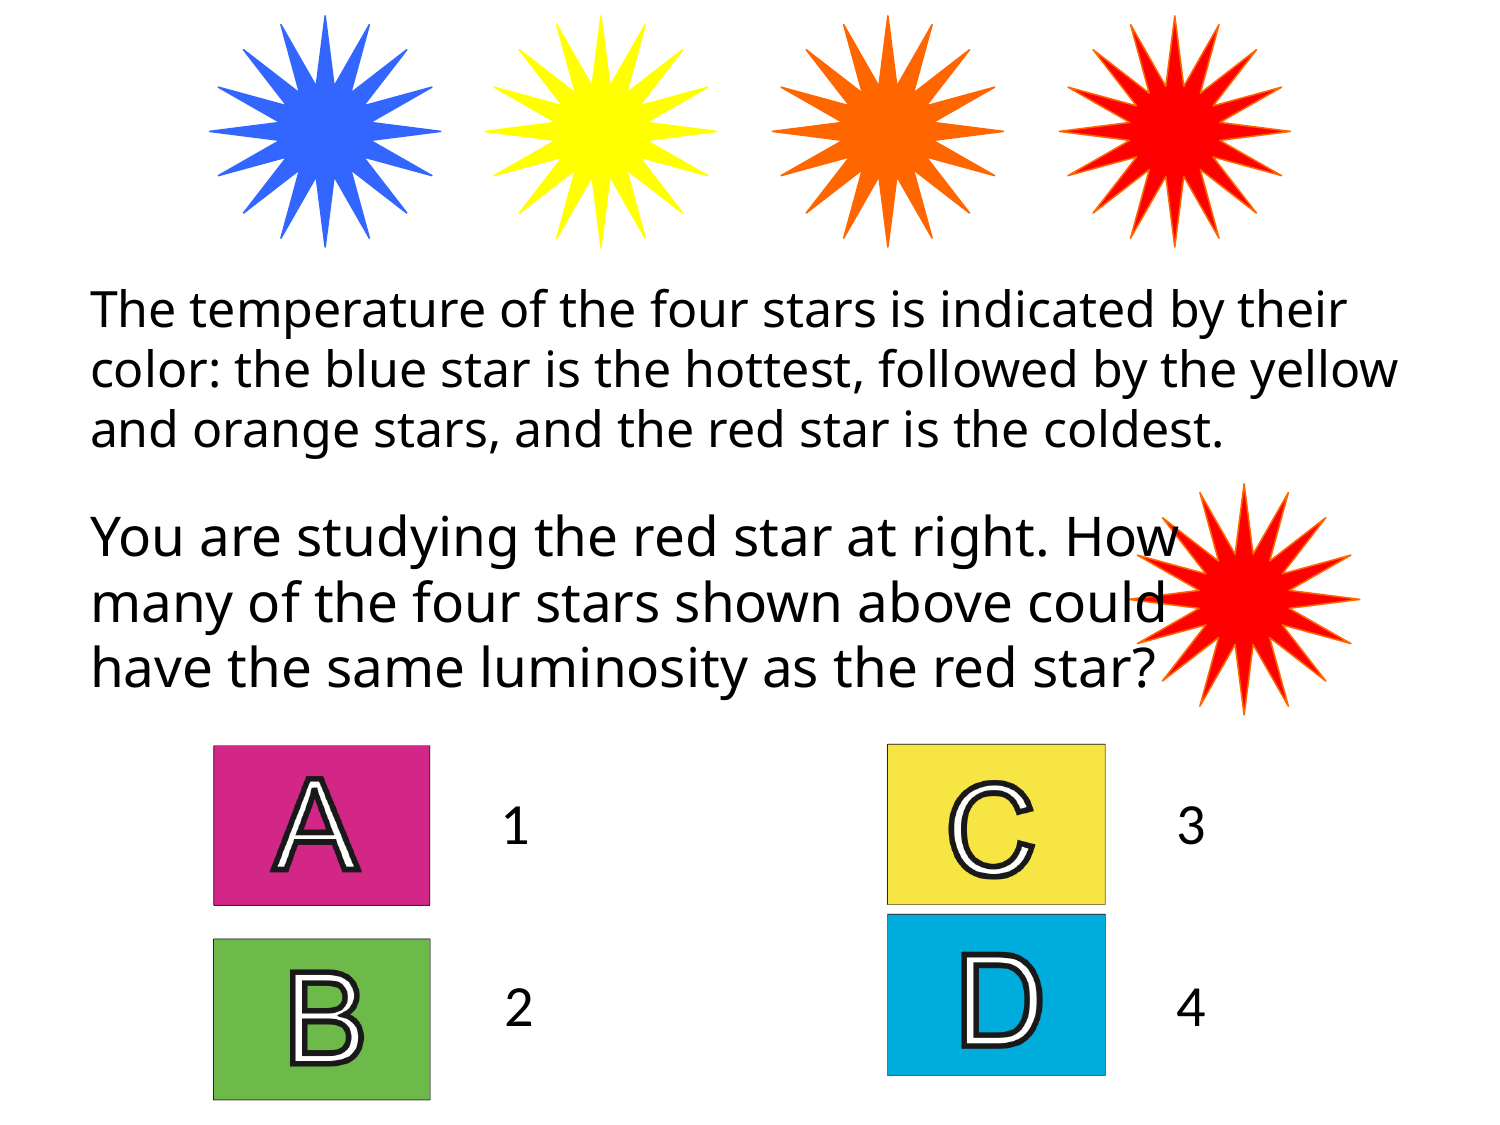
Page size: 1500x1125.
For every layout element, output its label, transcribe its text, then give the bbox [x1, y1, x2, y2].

text_box 3 [1161, 778, 1222, 864]
text_box [772, 15, 1004, 248]
picture [211, 742, 432, 908]
text_box [209, 15, 441, 248]
picture [886, 912, 1107, 1077]
text_box [1222, 483, 1360, 715]
text_box 4 [1161, 961, 1222, 1047]
text_box [1059, 15, 1291, 248]
picture [211, 936, 432, 1102]
text_box 1 [485, 778, 546, 864]
picture [885, 742, 1107, 906]
text_box 2 [489, 961, 550, 1047]
title The temperature of the four stars is indicated by their color: the blue star is the hottest, followed by the yellow and orange stars, and the red star is the coldest. [75, 250, 1425, 545]
text_box [485, 15, 717, 248]
text_box You are studying the red star at right. How many of the four stars shown above could have the same luminosity as the red star? [74, 360, 1222, 709]
